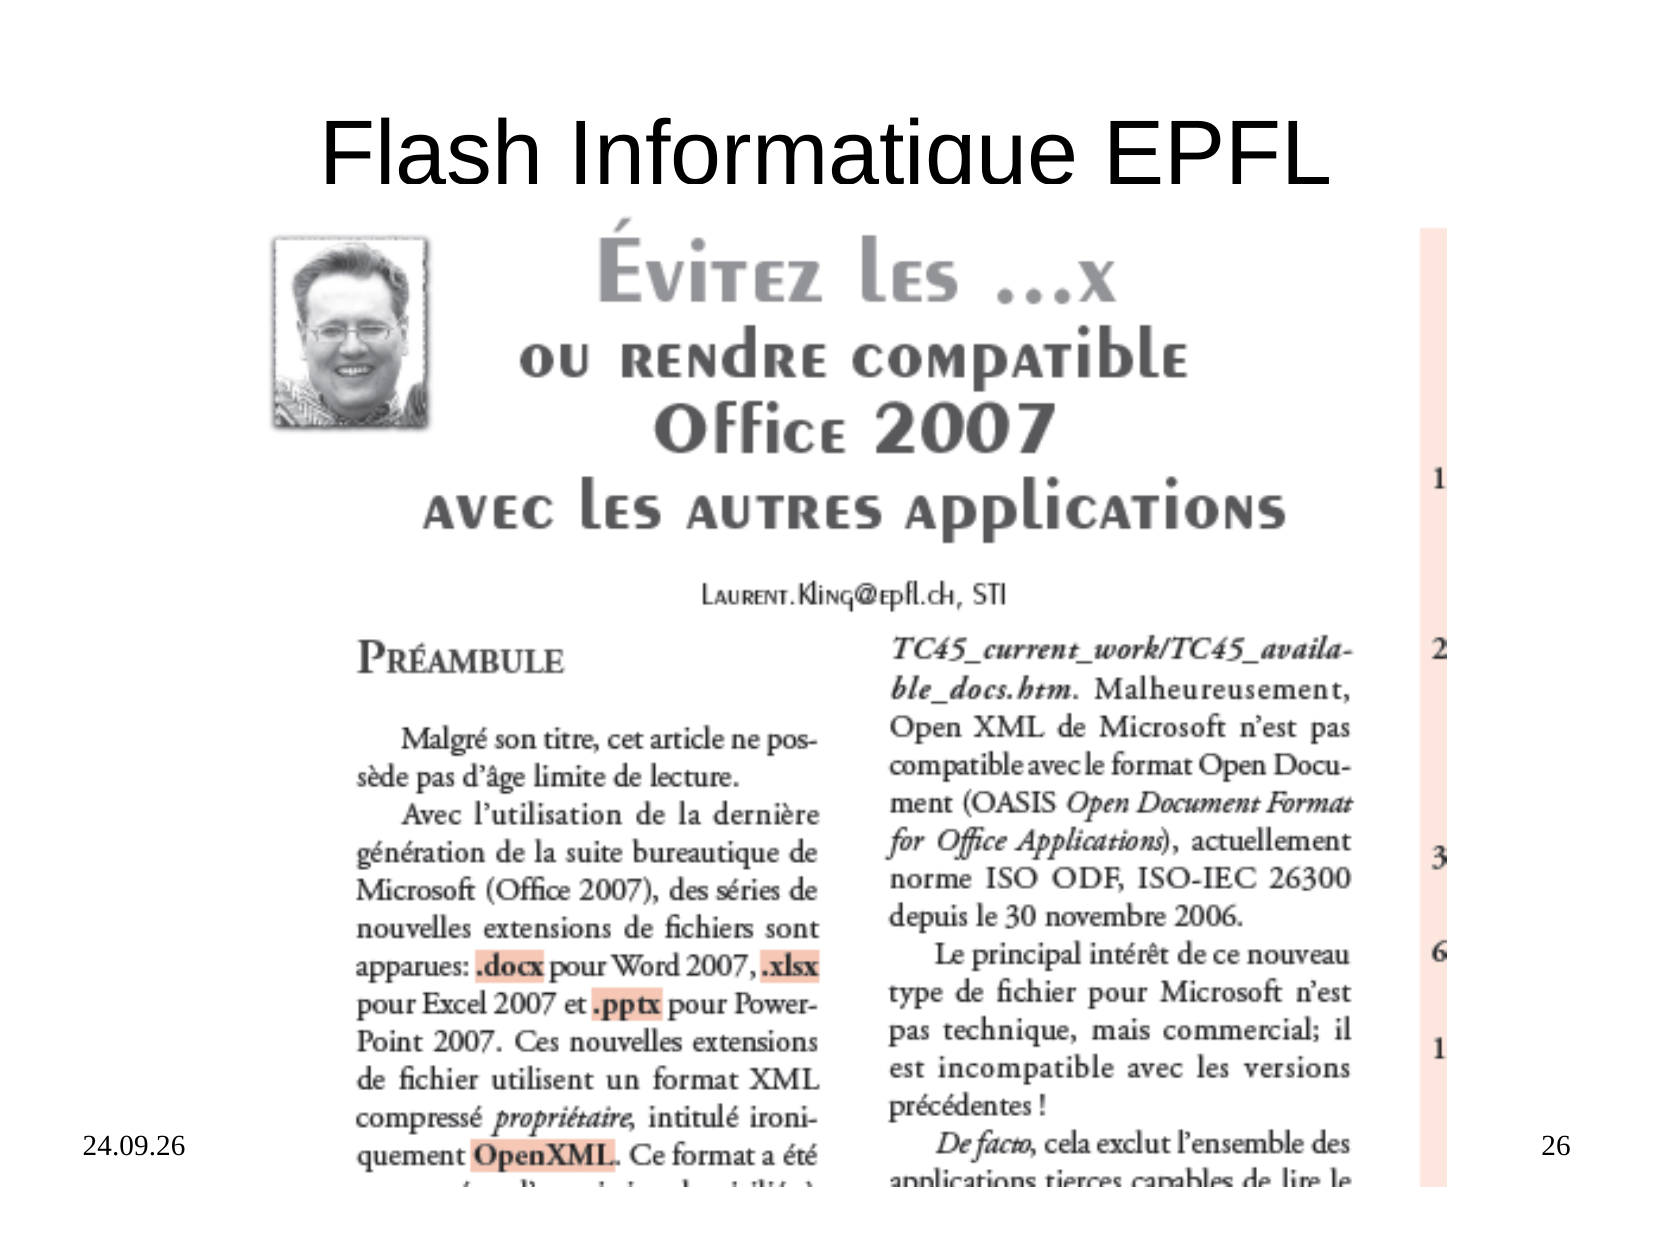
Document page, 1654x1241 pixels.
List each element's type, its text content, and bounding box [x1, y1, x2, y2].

title Flash Informatique EPFL [82, 49, 1571, 257]
picture [236, 184, 1447, 1187]
